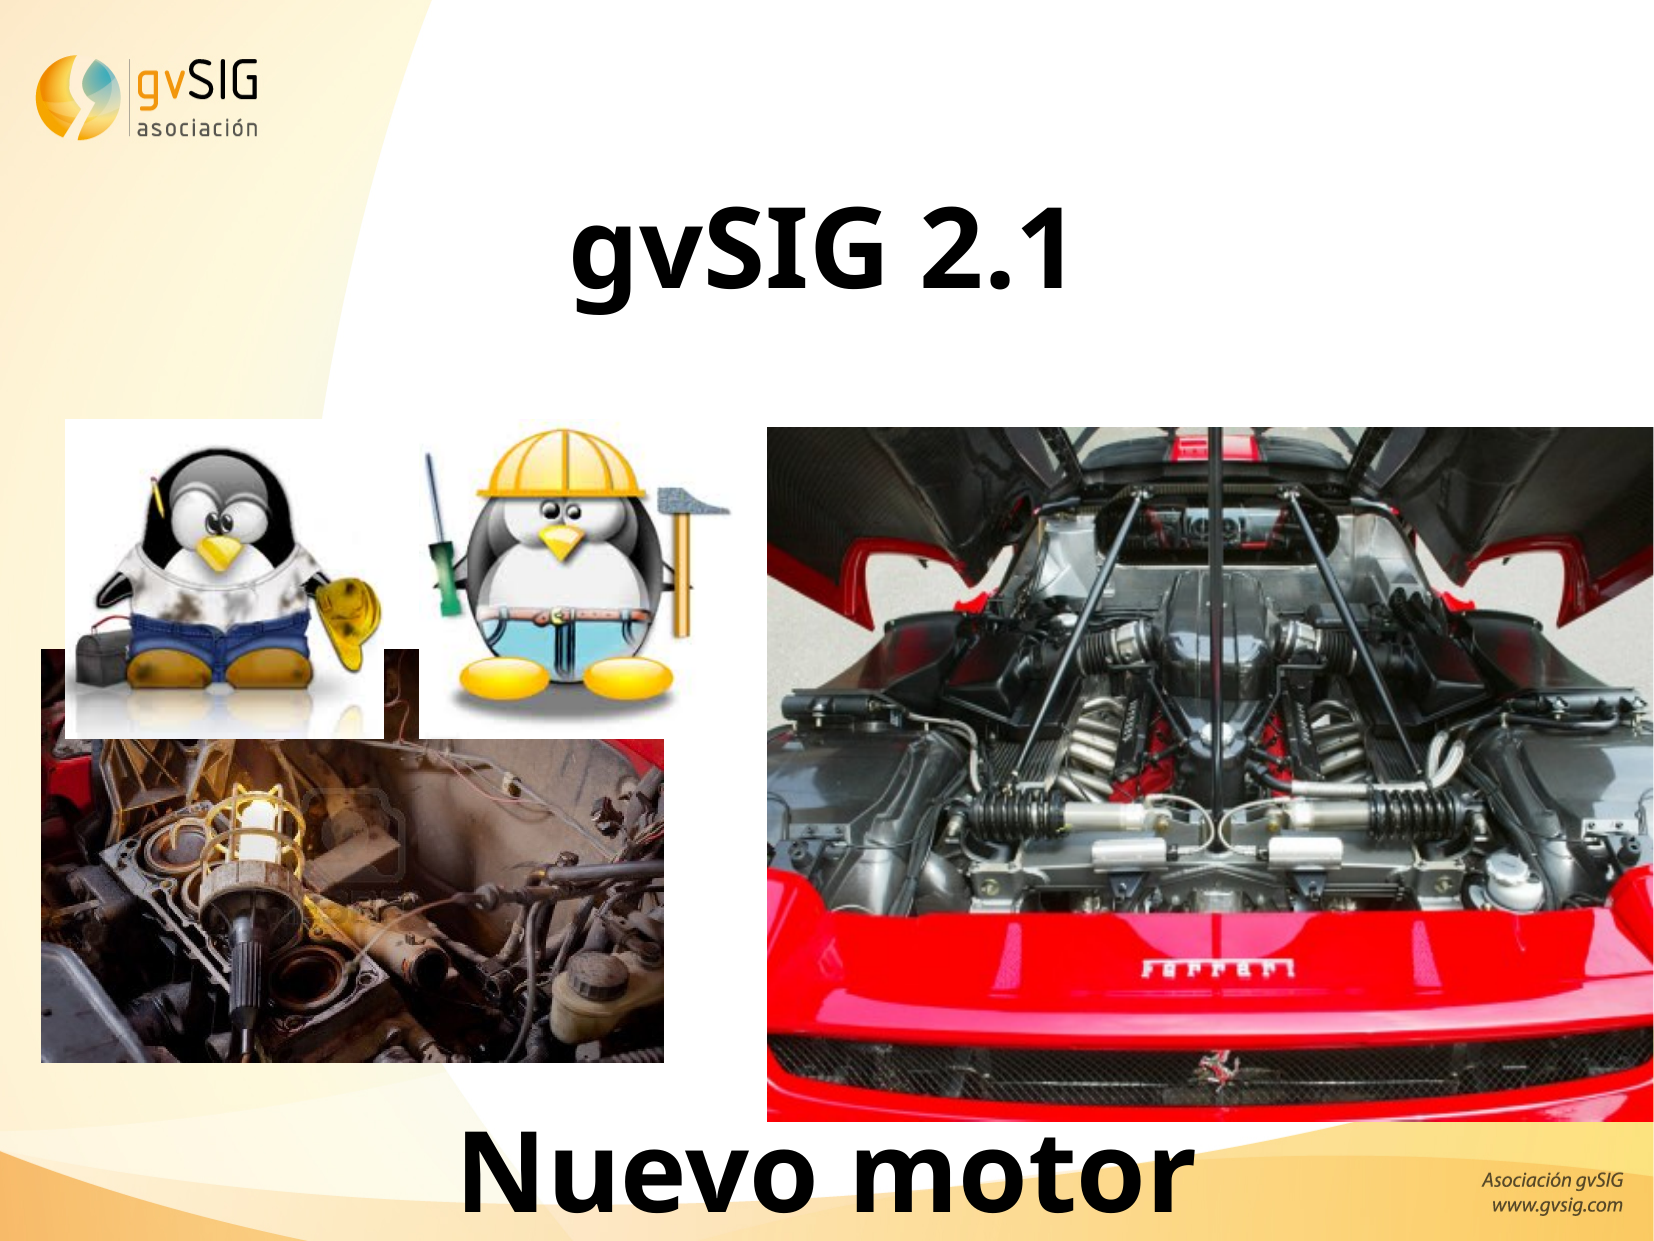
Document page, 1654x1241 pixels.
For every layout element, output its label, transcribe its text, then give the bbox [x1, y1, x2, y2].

picture [0, 0, 1654, 1241]
title Nuevo motor [383, 1039, 1300, 1241]
text_box gvSIG 2.1 [53, 118, 1595, 372]
